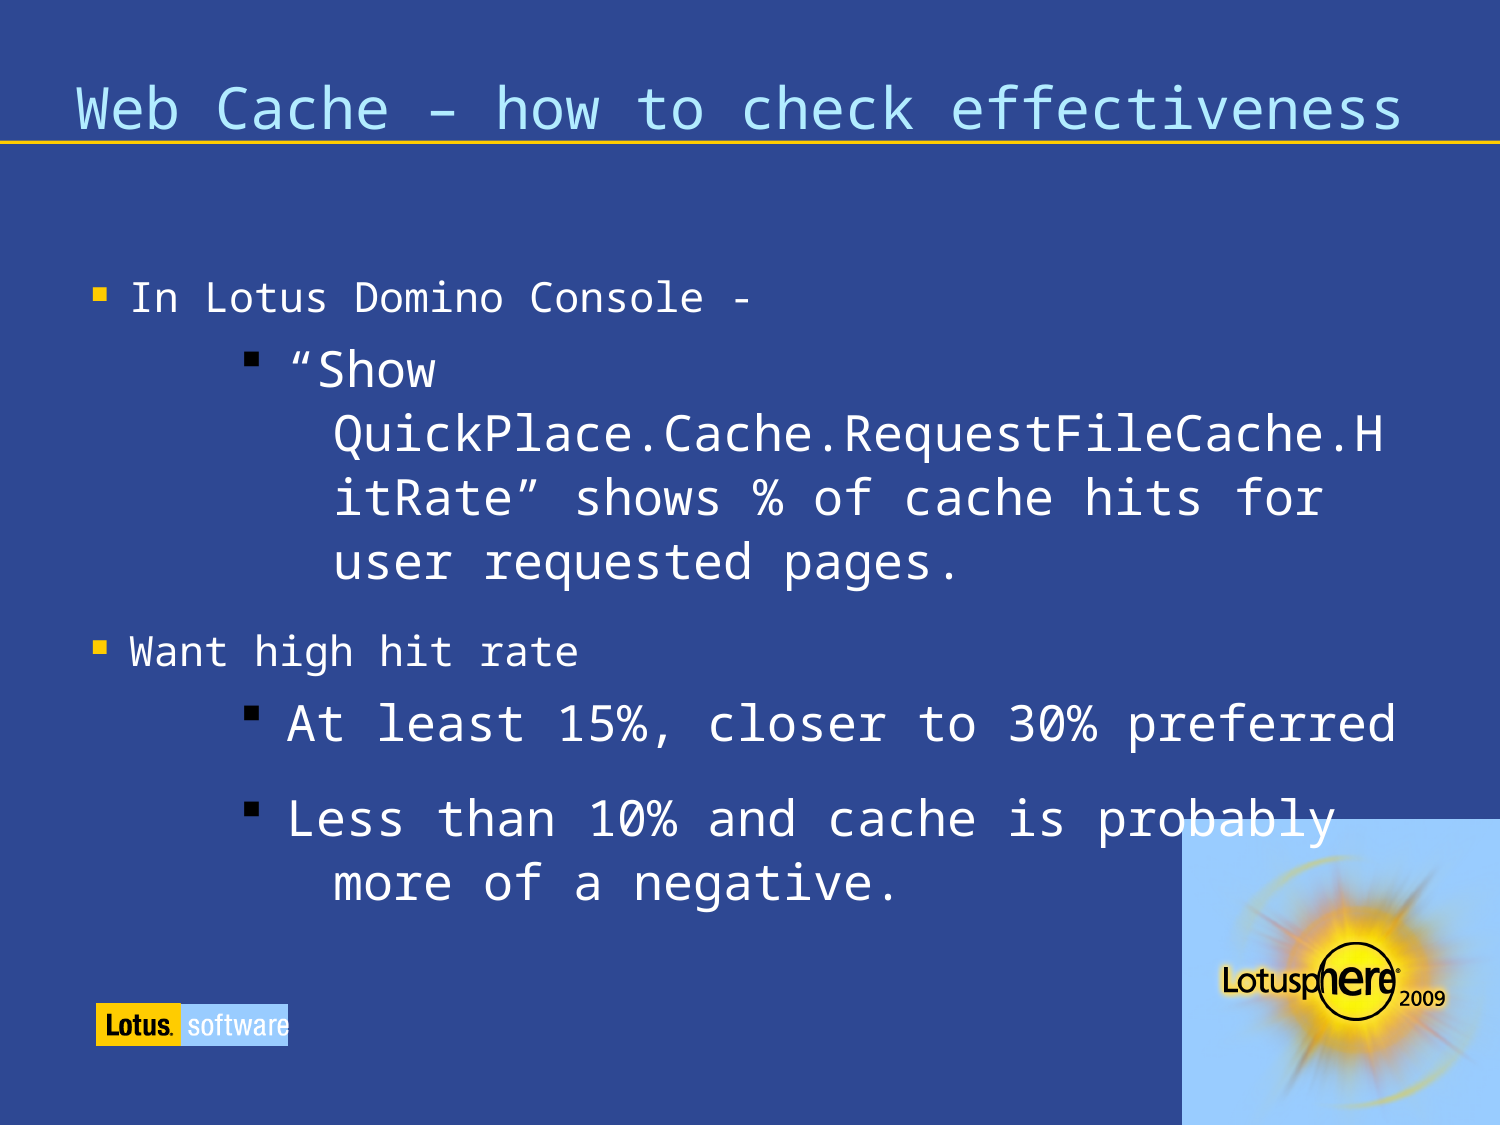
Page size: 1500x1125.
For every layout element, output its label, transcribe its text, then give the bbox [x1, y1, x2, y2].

picture [1181, 818, 1500, 1125]
picture [96, 1006, 289, 1046]
list In Lotus Domino Console - “Show QuickPlace.Cache.RequestFileCache.HitRate” shows % of cache hits for user requested pages. Want high hit rate At least 15%, closer to 30% preferred Less than 10% and cache is probably more of a negative. [75, 262, 1426, 1006]
title Web Cache – how to check effectiveness [75, 28, 1426, 188]
